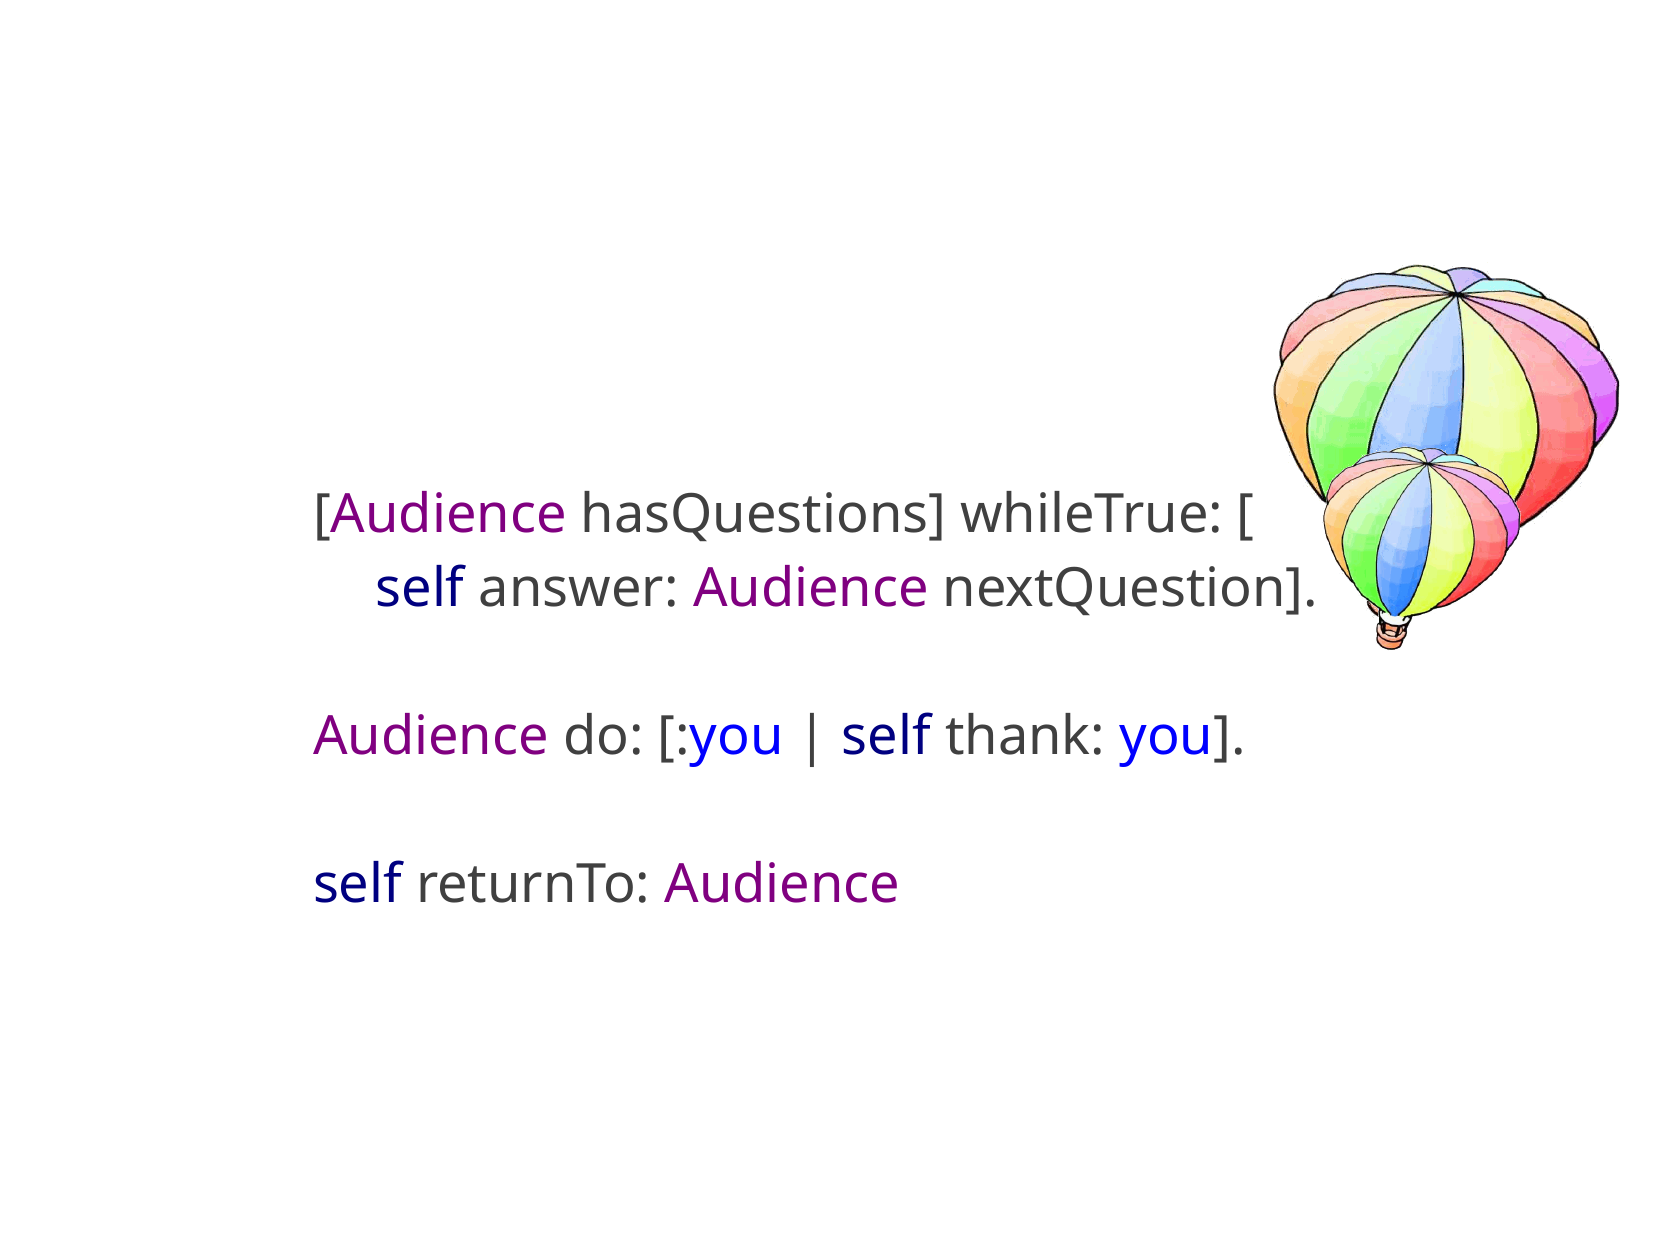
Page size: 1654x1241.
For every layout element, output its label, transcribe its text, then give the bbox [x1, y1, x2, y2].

picture [1272, 262, 1620, 651]
text_box [Audience hasQuestions] whileTrue: [ self answer: Audience nextQuestion]. Audience do: [:you | self thank: you]. self returnTo: Audience [298, 467, 1303, 860]
